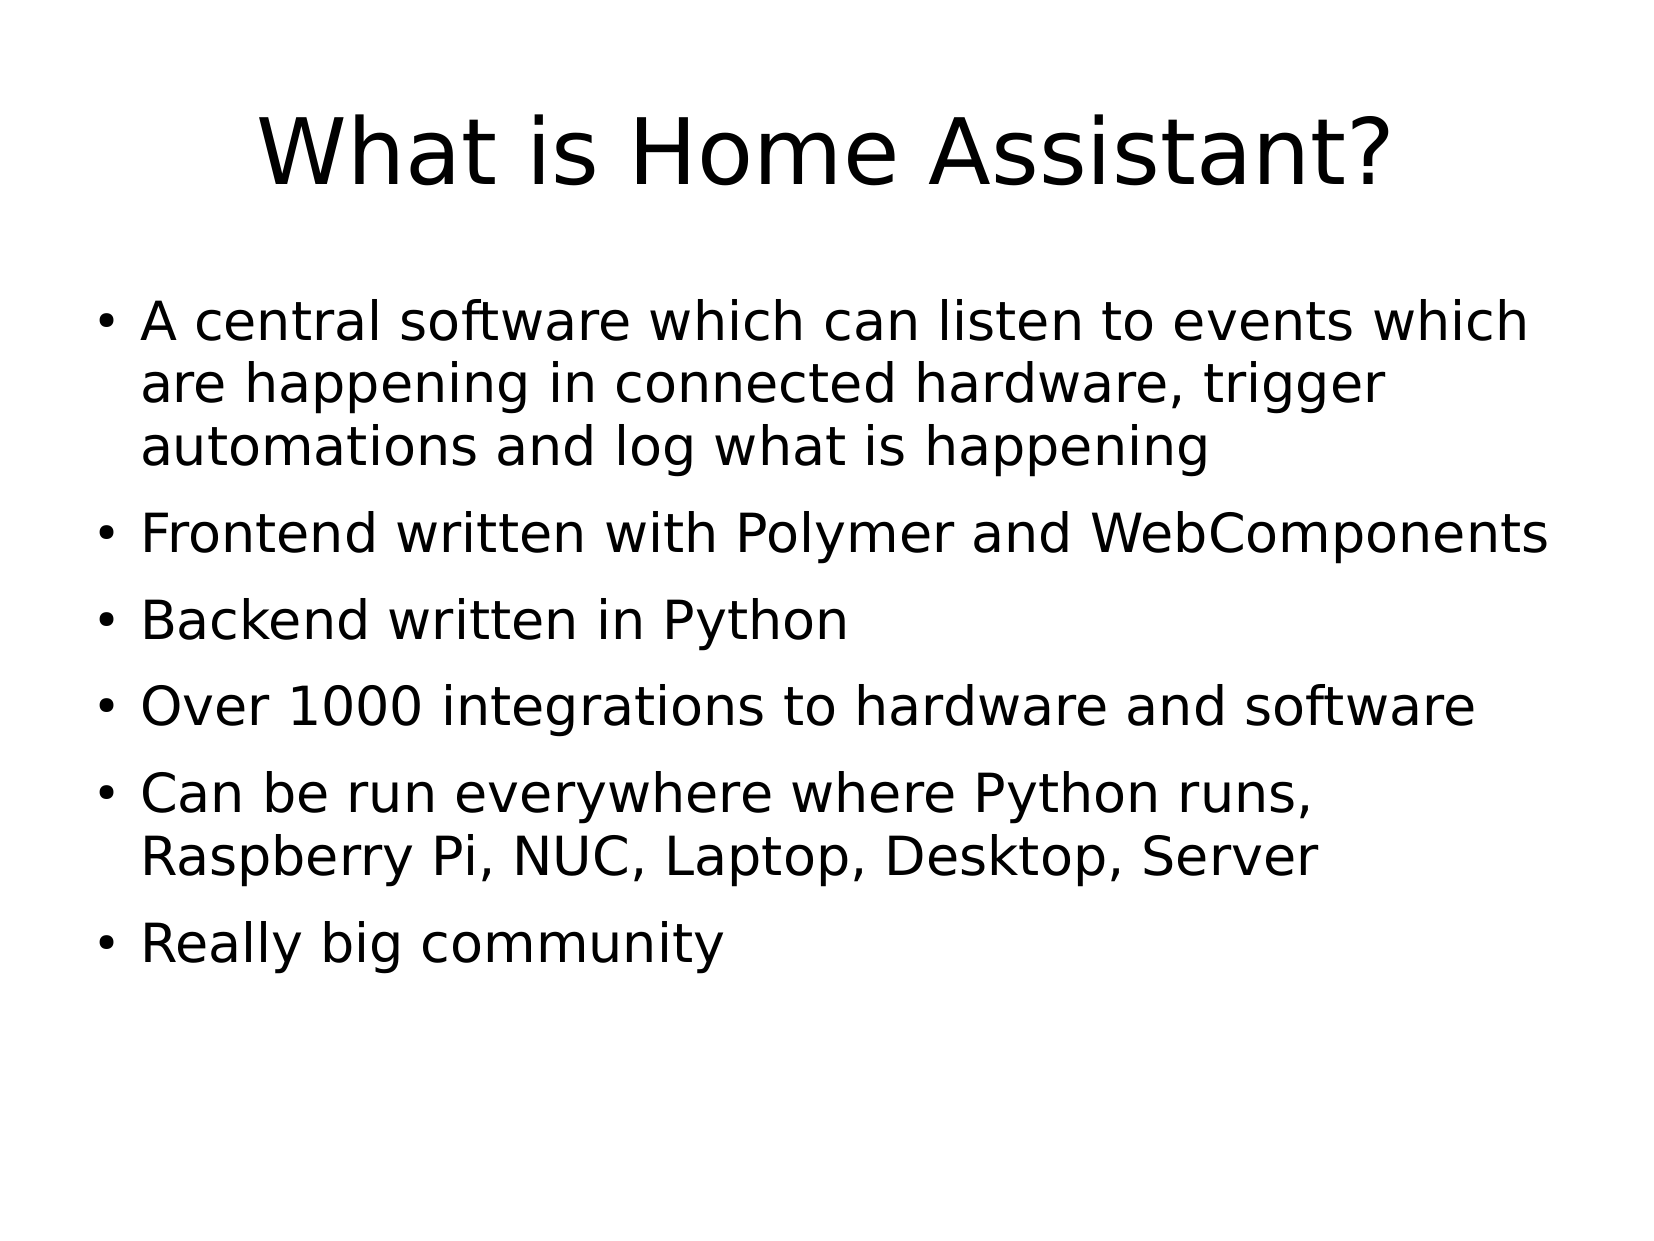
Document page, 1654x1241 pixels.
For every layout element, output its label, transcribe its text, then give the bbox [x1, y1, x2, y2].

title What is Home Assistant? [82, 49, 1571, 257]
list A central software which can listen to events which are happening in connected hardware, trigger automations and log what is happening Frontend written with Polymer and WebComponents Backend written in Python Over 1000 integrations to hardware and software Can be run everywhere where Python runs, Raspberry Pi, NUC, Laptop, Desktop, Server Really big community [82, 290, 1571, 1010]
